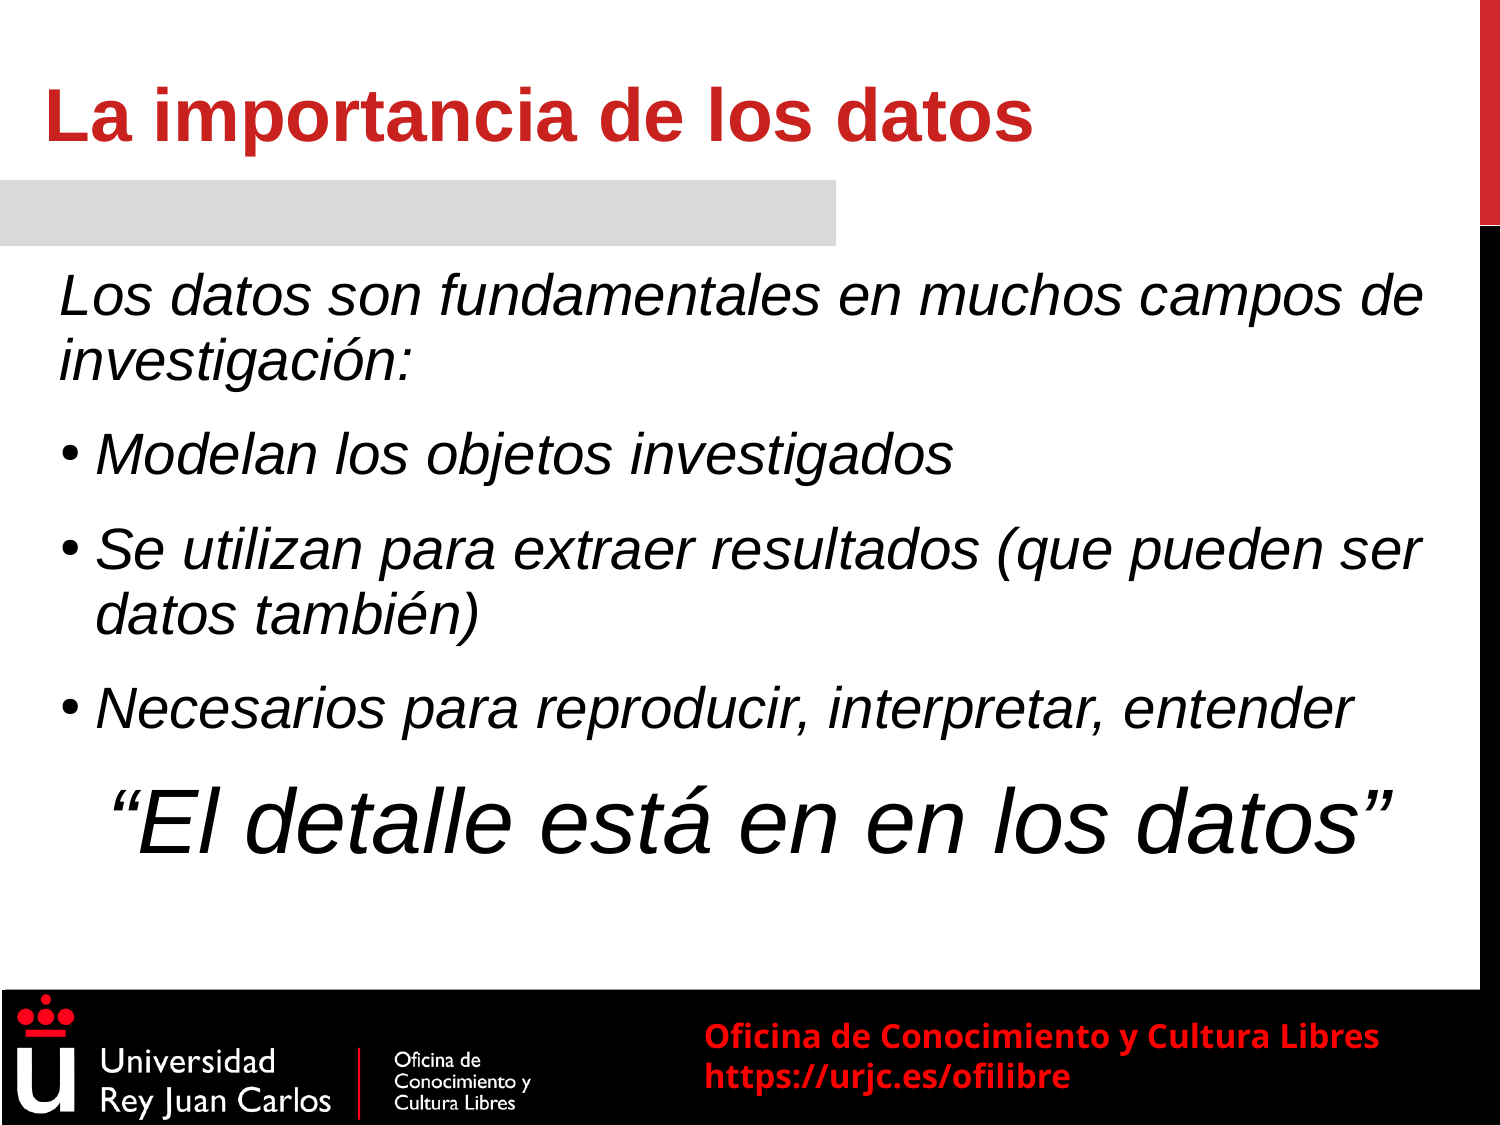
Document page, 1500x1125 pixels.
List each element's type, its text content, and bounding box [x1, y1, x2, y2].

text_box Los datos son fundamentales en muchos campos de investigación: Modelan los objetos investigados Se utilizan para extraer resultados (que pueden ser datos también) Necesarios para reproducir, interpretar, entender “El detalle está en en los datos” [45, 254, 1456, 926]
picture [17, 994, 531, 1120]
text_box La importancia de los datos [30, 66, 1291, 249]
title [75, 15, 1425, 172]
